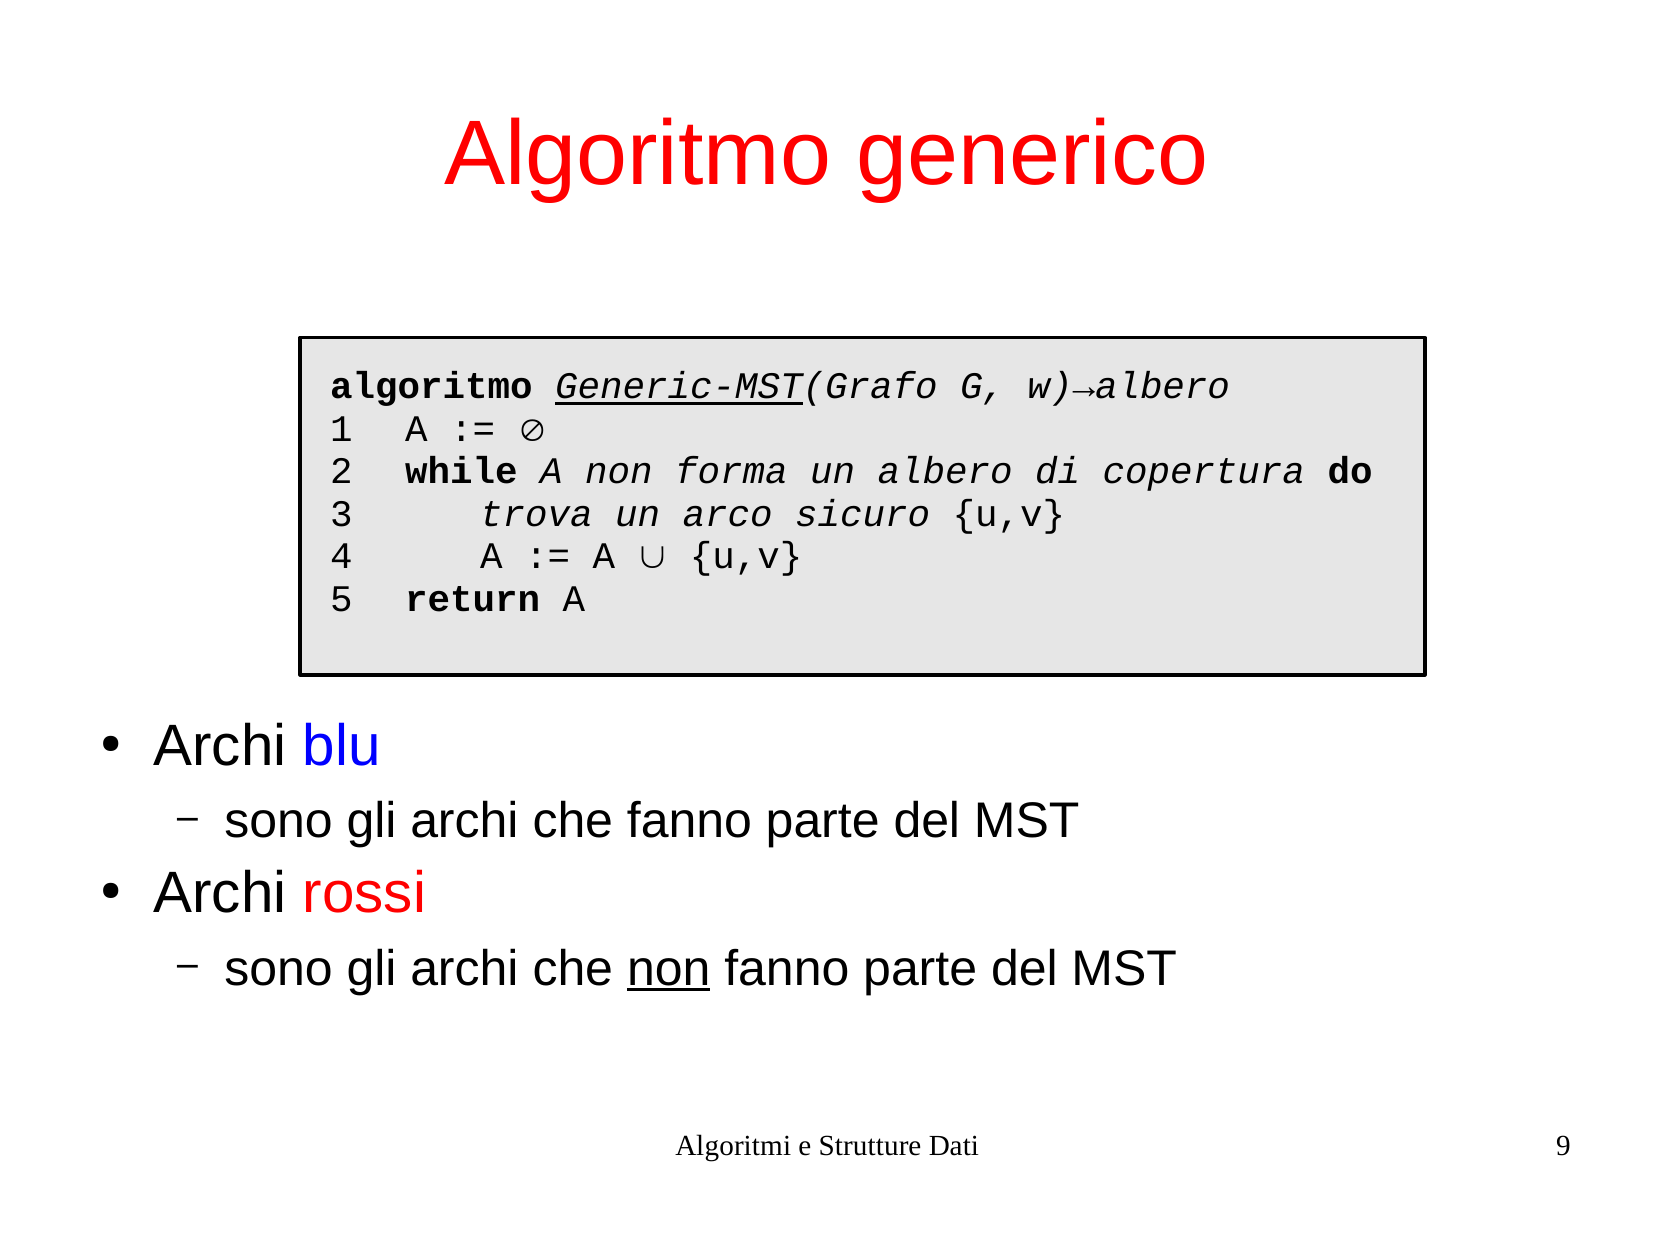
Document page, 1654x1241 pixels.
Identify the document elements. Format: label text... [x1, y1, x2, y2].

text_box algoritmo Generic-MST(Grafo G, w)→albero 1 A :=  2 while A non forma un albero di copertura do 3 trova un arco sicuro {u,v} 4 A := A  {u,v} 5 return A [300, 337, 1426, 676]
title Algoritmo generico [82, 49, 1571, 257]
list Archi blu sono gli archi che fanno parte del MST Archi rossi sono gli archi che non fanno parte del MST [82, 712, 1571, 1109]
